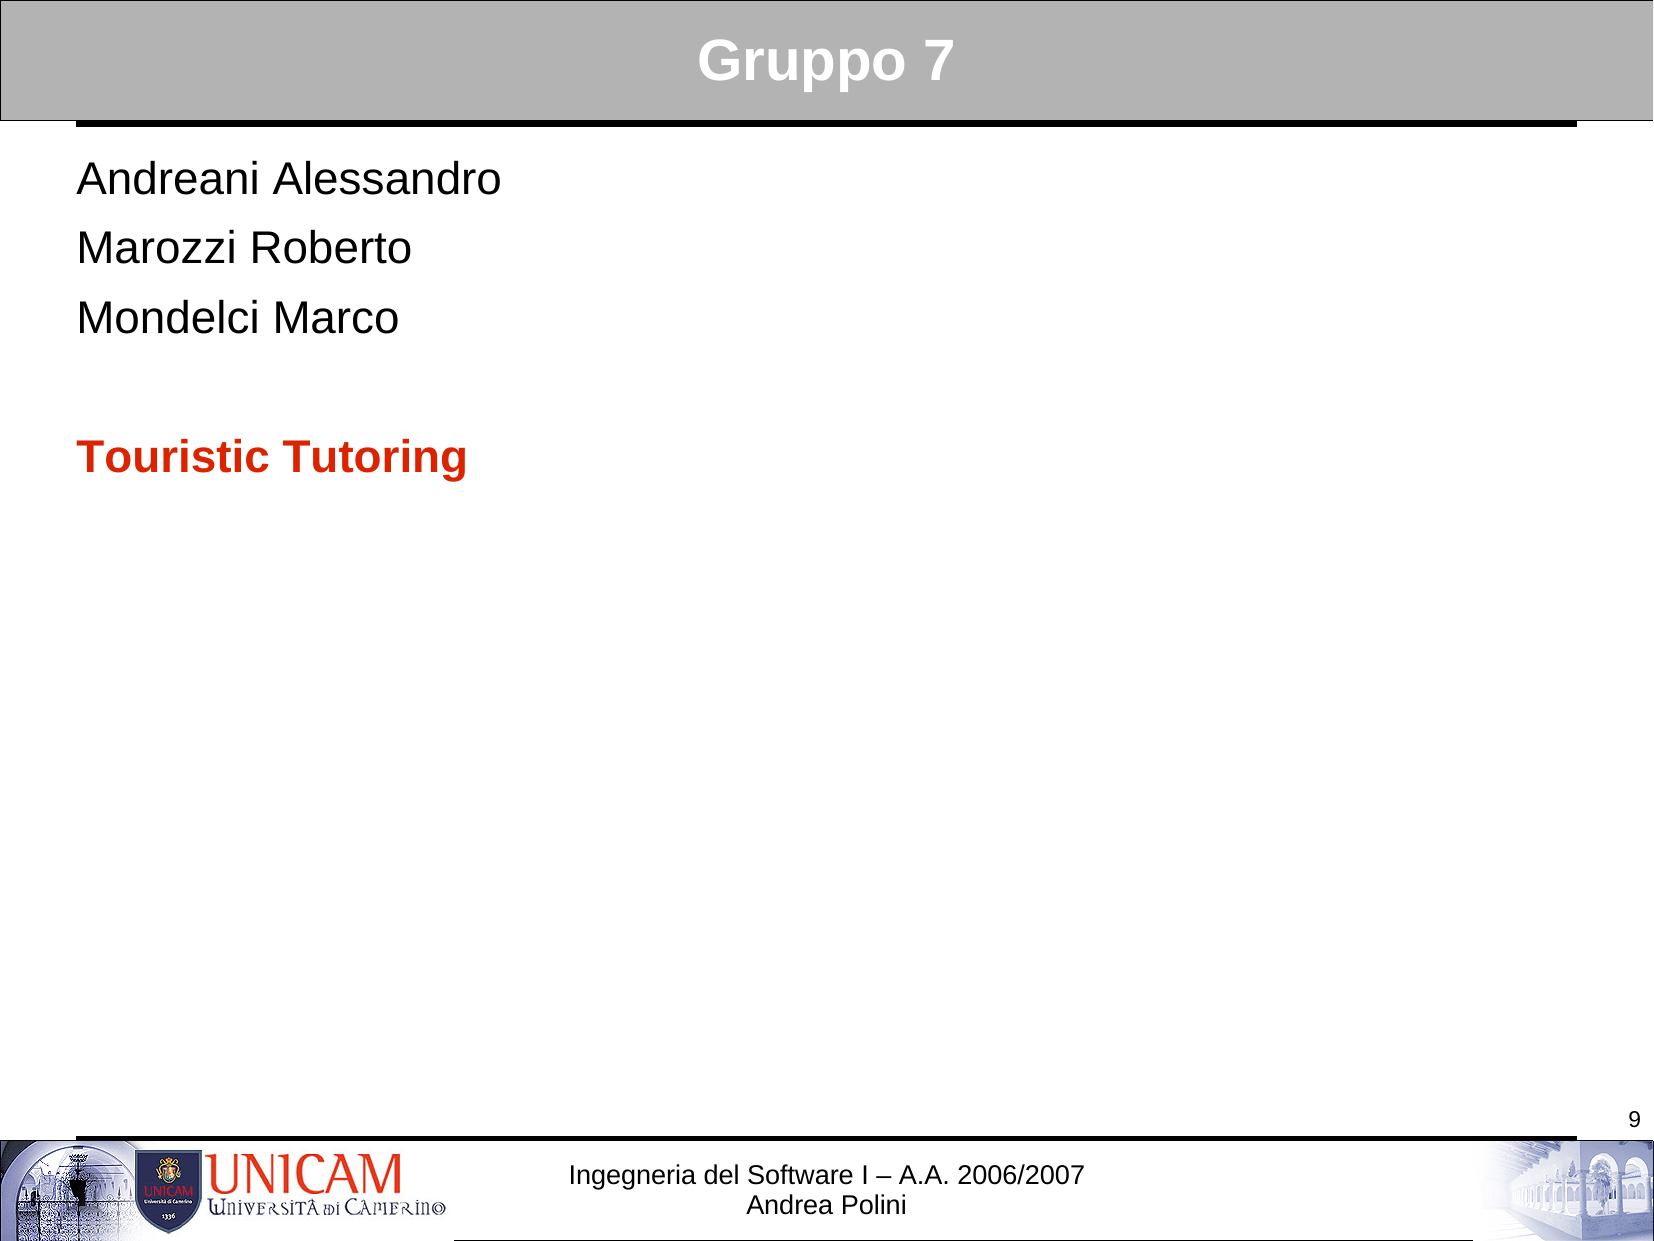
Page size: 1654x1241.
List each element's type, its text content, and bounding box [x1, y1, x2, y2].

title Gruppo 7 [0, 0, 1653, 121]
picture [1473, 1141, 1654, 1241]
list Andreani Alessandro Marozzi Roberto Mondelci Marco Touristic Tutoring [76, 152, 1577, 671]
picture [0, 1141, 454, 1241]
